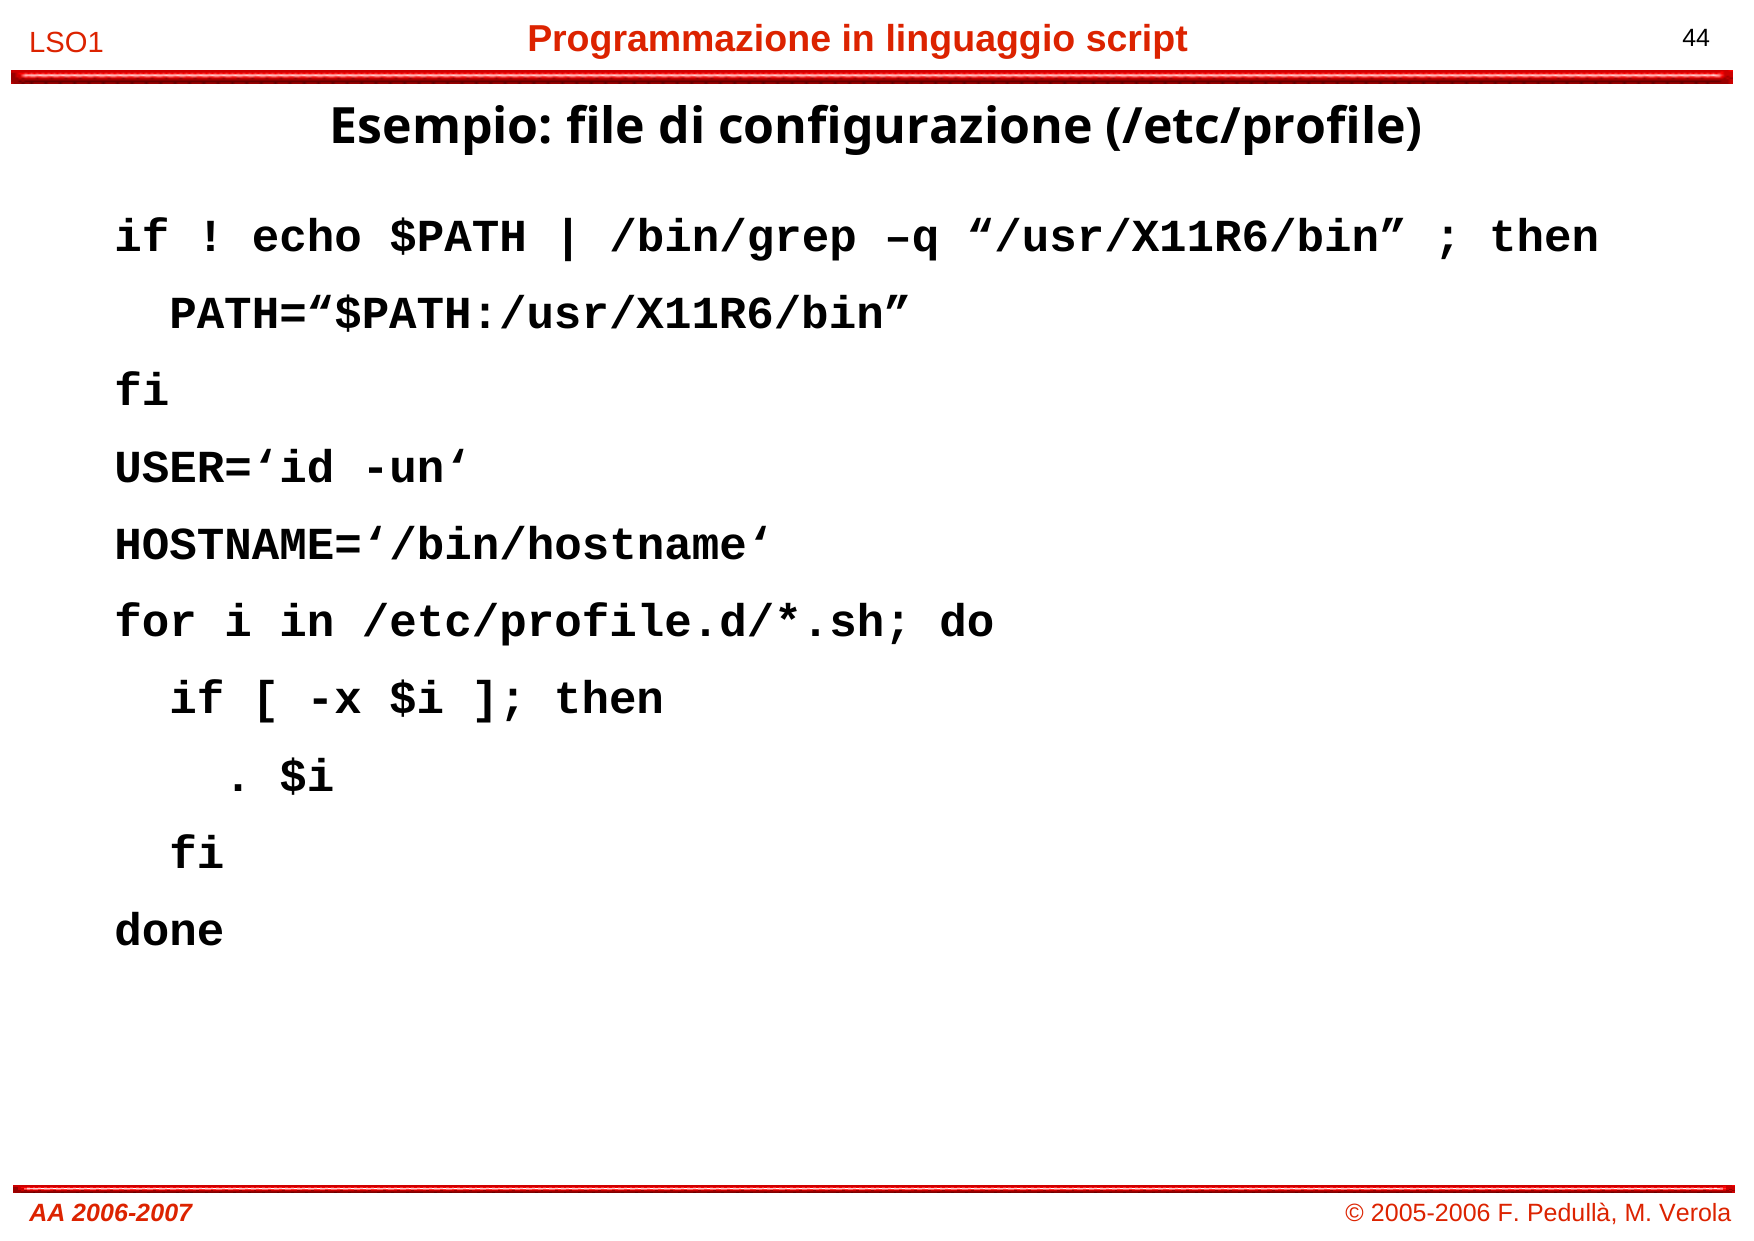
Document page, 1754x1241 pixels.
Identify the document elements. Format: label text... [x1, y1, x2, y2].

picture [11, 70, 1733, 84]
picture [13, 1185, 1735, 1193]
title Esempio: file di configurazione (/etc/profile) [244, 78, 1509, 174]
list if ! echo $PATH | /bin/grep –q “/usr/X11R6/bin” ; then PATH=“$PATH:/usr/X11R6/bin” fi USER=‘id -un‘ HOSTNAME=‘/bin/hostname‘ for i in /etc/profile.d/*.sh; do if [ -x $i ]; then . $i fi done [99, 206, 1650, 989]
